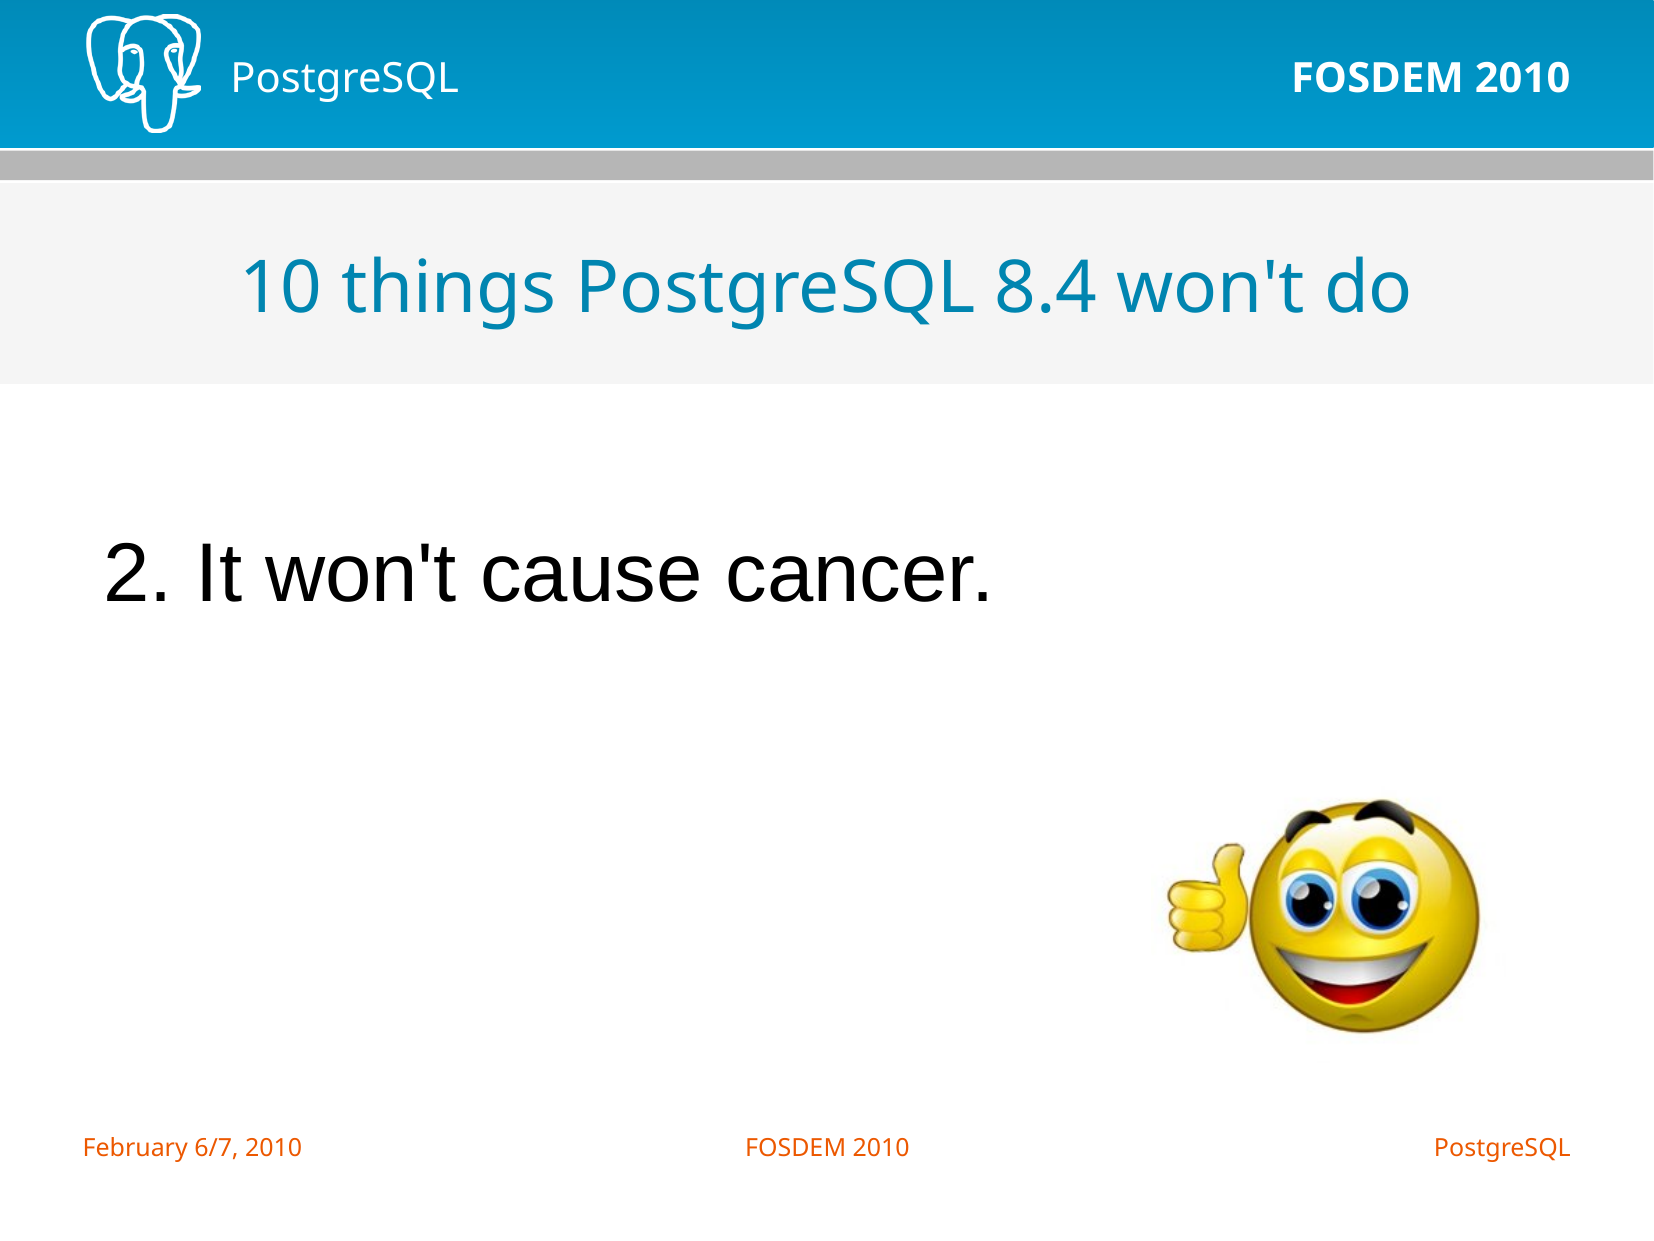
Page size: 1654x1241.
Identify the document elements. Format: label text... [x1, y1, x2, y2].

picture [87, 15, 200, 132]
text_box 2. It won't cause cancer. [88, 472, 1536, 621]
picture [1151, 776, 1506, 1063]
title 10 things PostgreSQL 8.4 won't do [82, 208, 1571, 362]
